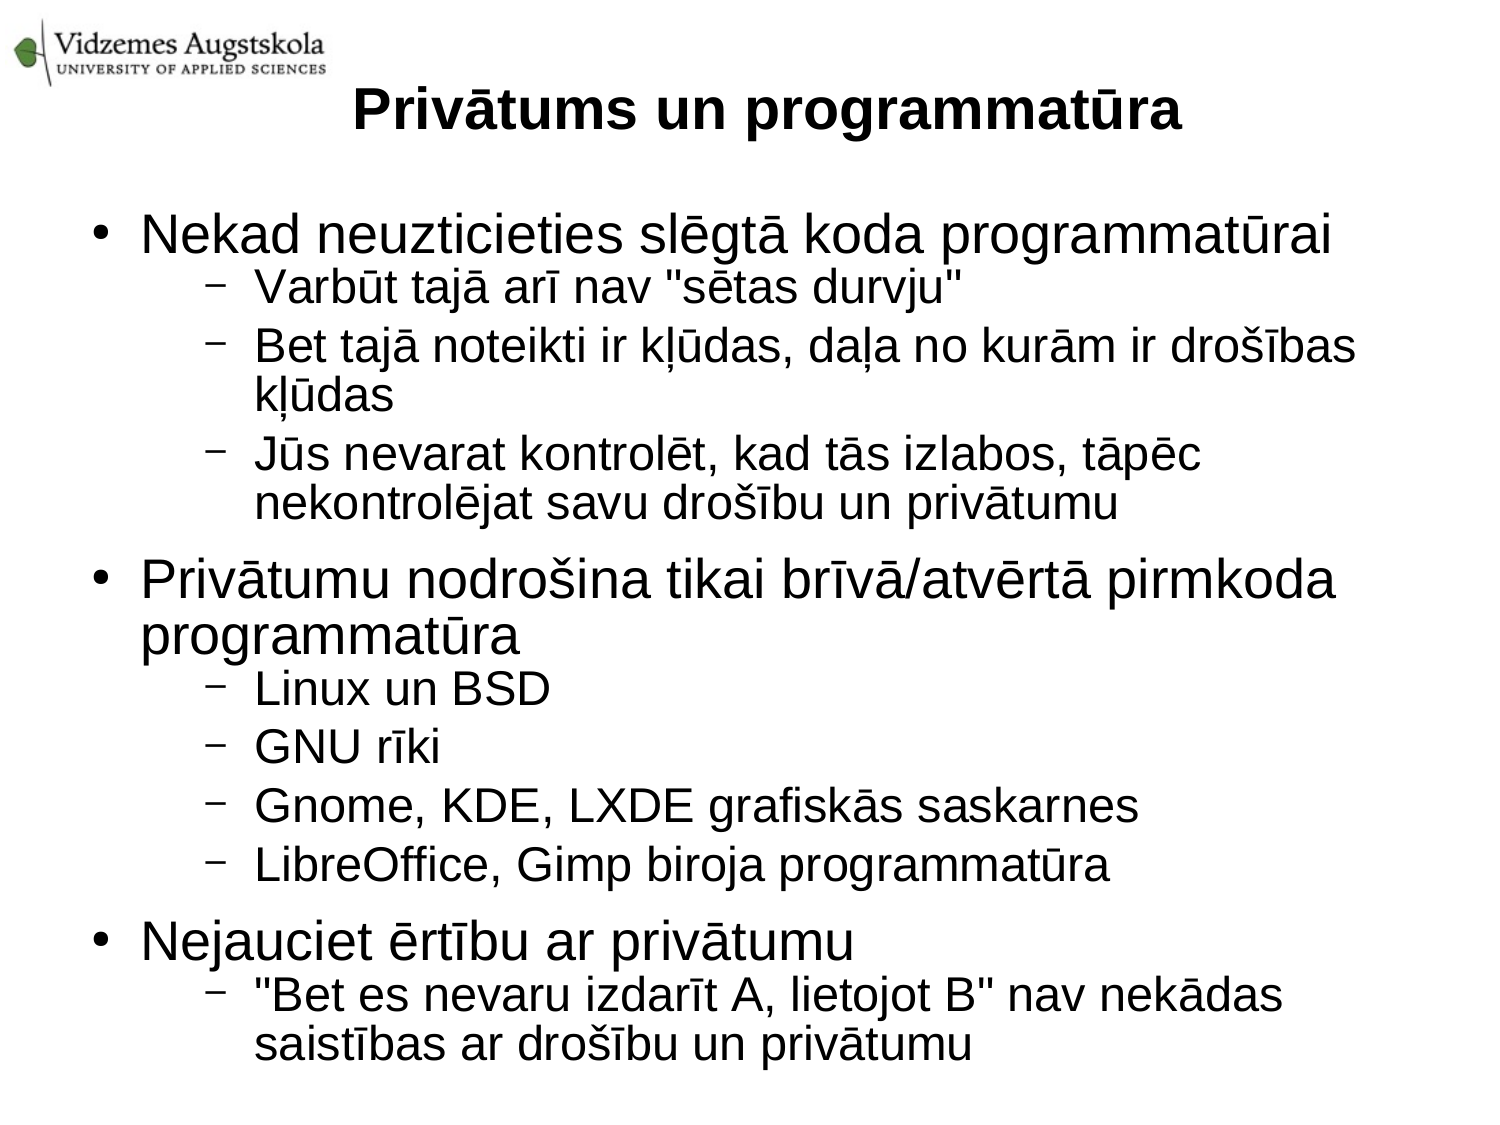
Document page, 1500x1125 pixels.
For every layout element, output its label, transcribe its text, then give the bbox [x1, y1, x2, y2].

title Privātums un programmatūra [75, 44, 1425, 177]
list Nekad neuzticieties slēgtā koda programmatūrai Varbūt tajā arī nav "sētas durvju" Bet tajā noteikti ir kļūdas, daļa no kurām ir drošības kļūdas Jūs nevarat kontrolēt, kad tās izlabos, tāpēc nekontrolējat savu drošību un privātumu Privātumu nodrošina tikai brīvā/atvērtā pirmkoda programmatūra Linux un BSD GNU rīki Gnome, KDE, LXDE grafiskās saskarnes LibreOffice, Gimp biroja programmatūra Nejauciet ērtību ar privātumu "Bet es nevaru izdarīt A, lietojot B" nav nekādas saistības ar drošību un privātumu [75, 204, 1395, 1075]
picture [5, 2, 334, 102]
